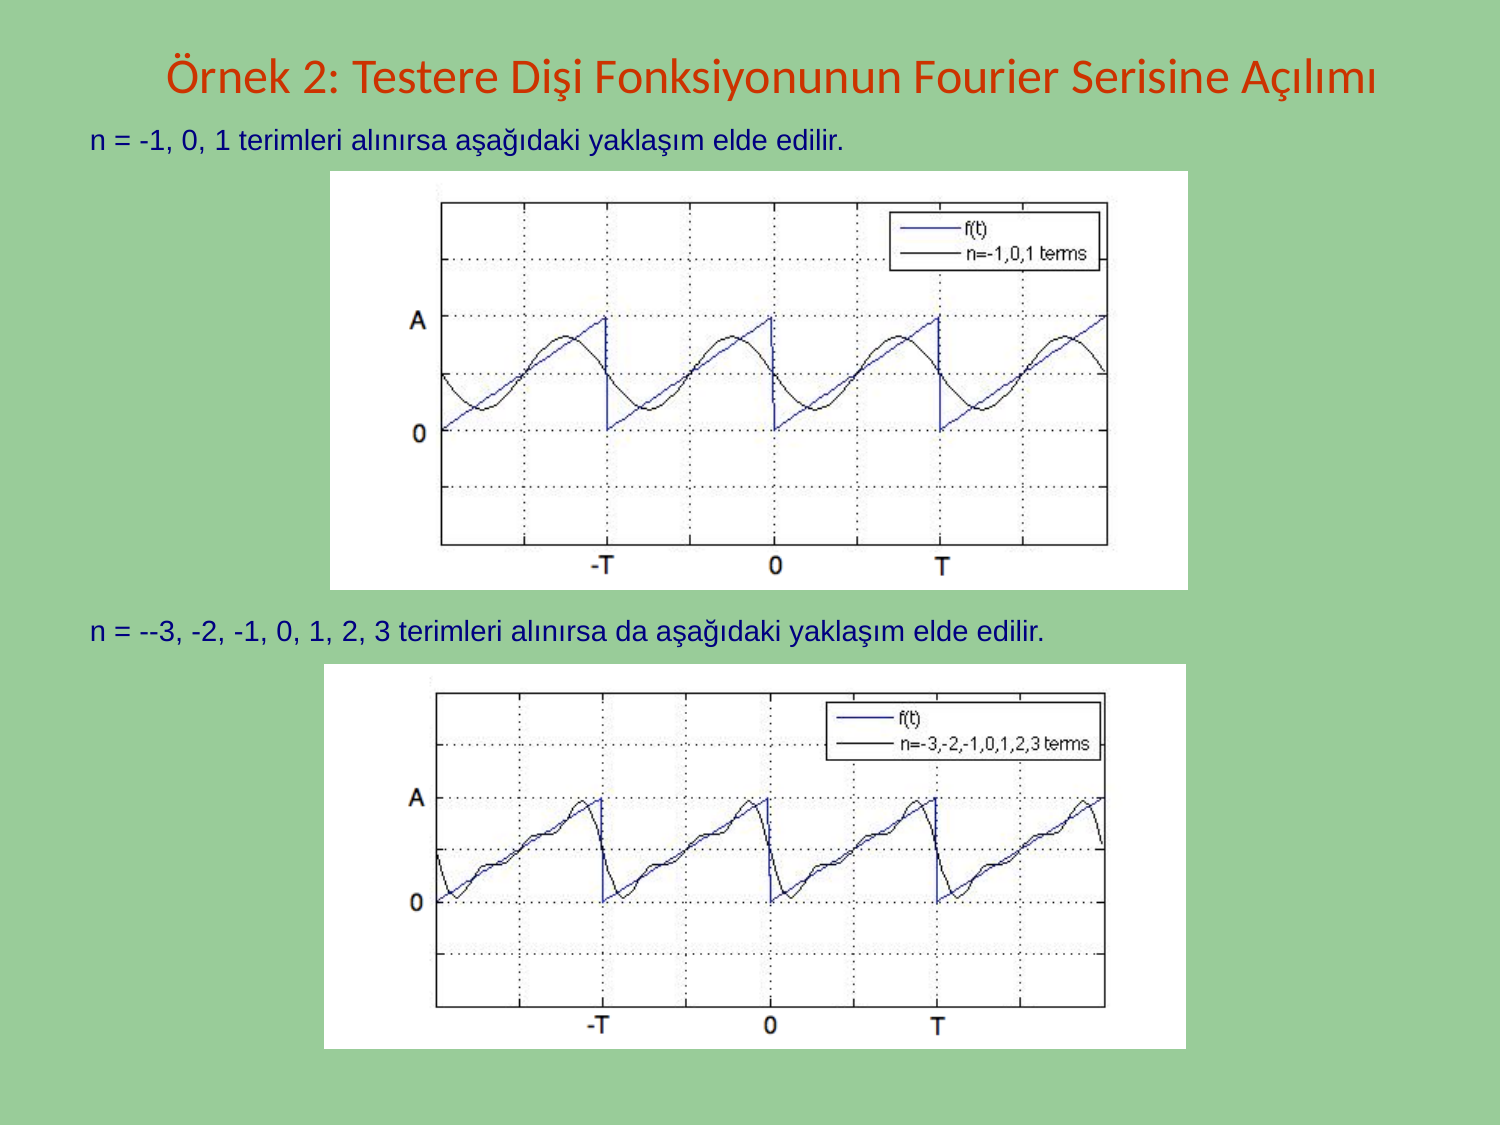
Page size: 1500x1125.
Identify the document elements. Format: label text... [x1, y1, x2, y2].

picture [330, 171, 1188, 590]
text_box n = --3, -2, -1, 0, 1, 2, 3 terimleri alınırsa da aşağıdaki yaklaşım elde edilir. [75, 607, 1456, 660]
text_box n = -1, 0, 1 terimleri alınırsa aşağıdaki yaklaşım elde edilir. [75, 116, 1456, 193]
title Örnek 2: Testere Dişi Fonksiyonunun Fourier Serisine Açılımı [135, 33, 1410, 116]
picture [324, 664, 1186, 1049]
